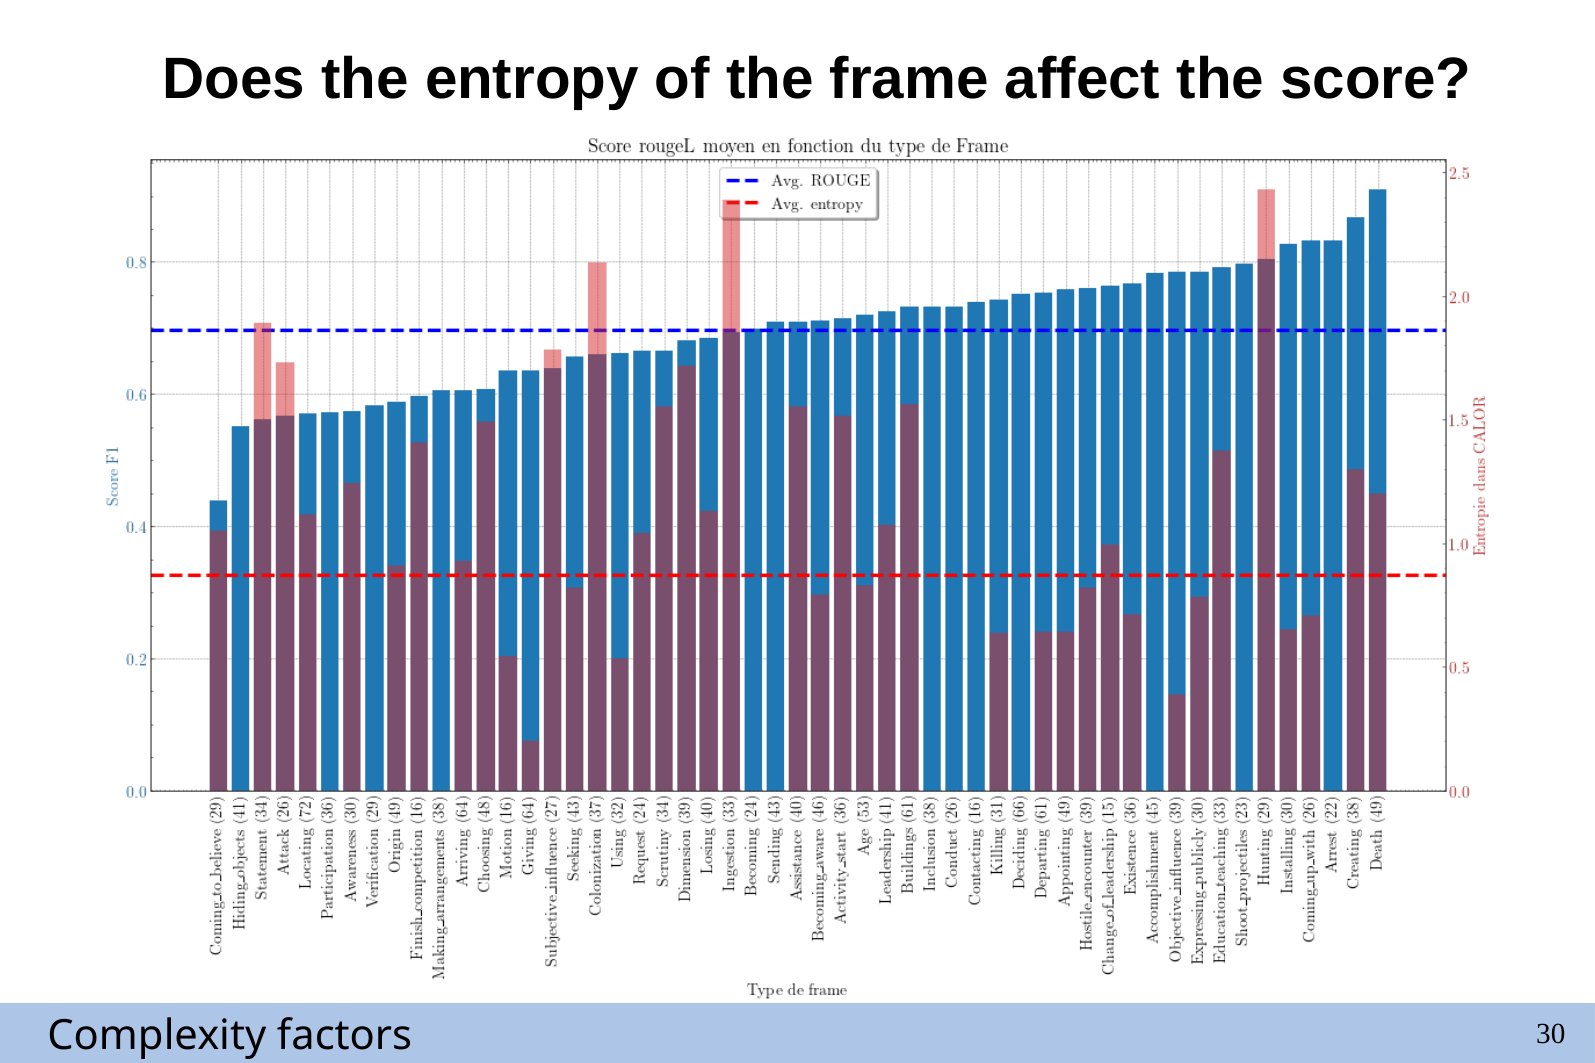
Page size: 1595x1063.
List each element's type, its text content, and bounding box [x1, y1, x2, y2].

title Complexity factors [47, 980, 1483, 1063]
title Does the entropy of the frame affect the score? [100, 33, 1536, 118]
picture [103, 136, 1492, 1002]
